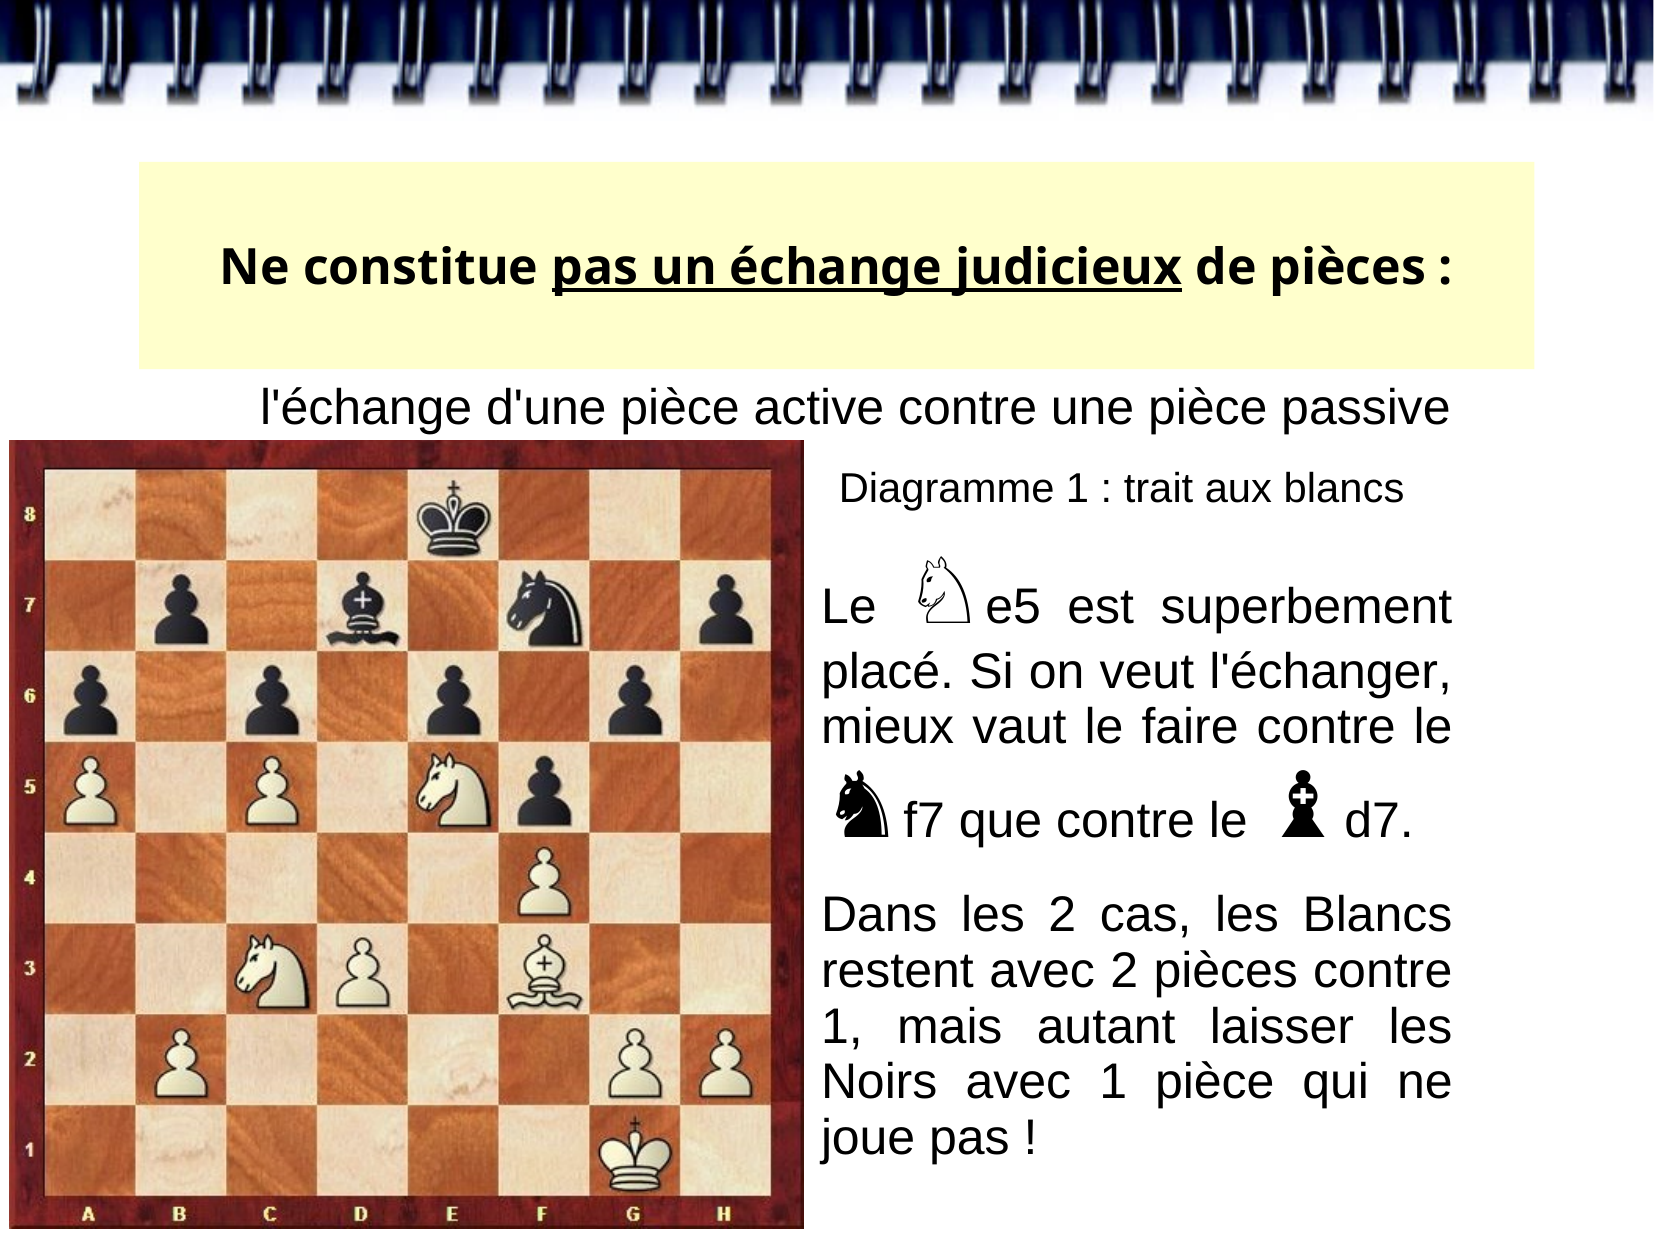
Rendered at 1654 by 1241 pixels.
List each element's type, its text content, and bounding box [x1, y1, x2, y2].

list l'échange d'une pièce active contre une pièce passive Diagramme 1 : trait aux blancs Le ♘e5 est superbement placé. Si on veut l'échanger, mieux vaut le faire contre le ♞f7 que contre le ♝d7. Dans les 2 cas, les Blancs restent avec 2 pièces contre 1, mais autant laisser les Noirs avec 1 pièce qui ne joue pas ! [171, 379, 1453, 1241]
picture [9, 440, 804, 1229]
title Ne constitue pas un échange judicieux de pièces : [139, 161, 1535, 370]
picture [0, 0, 1654, 121]
